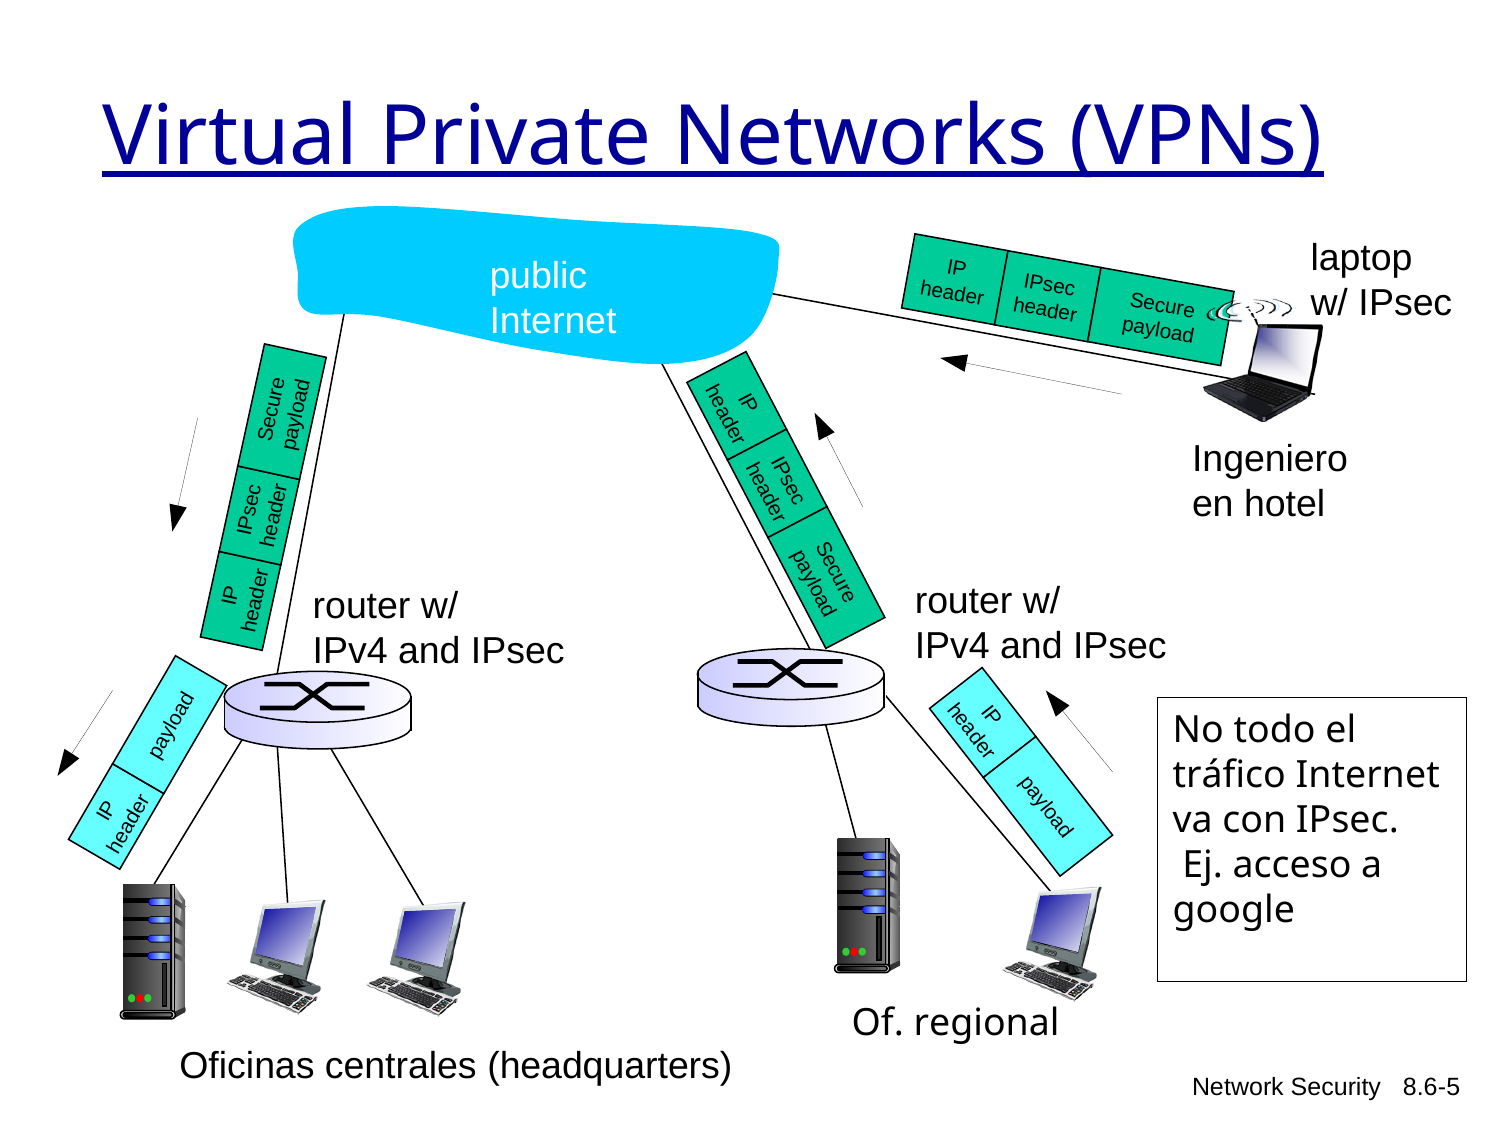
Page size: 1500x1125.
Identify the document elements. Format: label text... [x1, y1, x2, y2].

text_box Ingeniero en hotel [1177, 426, 1363, 533]
text_box Secure payload [237, 343, 327, 480]
text_box Secure payload [1087, 267, 1235, 363]
text_box IP header [686, 351, 787, 460]
text_box IP header [200, 551, 281, 651]
text_box router w/ IPv4 and IPsec [297, 573, 580, 680]
text_box [394, 909, 456, 968]
title Virtual Private Networks (VPNs) [87, 37, 1452, 225]
text_box [834, 838, 901, 973]
text_box No todo el tráfico Internet va con IPsec. Ej. acceso a google [1157, 697, 1467, 982]
text_box Network Security [762, 1062, 1397, 1114]
text_box laptop w/ IPsec [1295, 225, 1468, 331]
text_box [255, 906, 317, 966]
text_box Secure payload [767, 506, 885, 649]
text_box [1030, 893, 1092, 953]
picture [202, 894, 328, 1023]
text_box public Internet [474, 243, 632, 350]
text_box IPsec header [994, 250, 1100, 342]
text_box Oficinas centrales (headquarters) [164, 1032, 748, 1094]
text_box [224, 671, 411, 749]
text_box IP header [901, 233, 1007, 325]
picture [1203, 296, 1323, 422]
text_box Of. regional [836, 989, 1075, 1051]
picture [342, 896, 468, 1025]
text_box payload [112, 655, 227, 794]
text_box [697, 648, 884, 727]
text_box payload [983, 736, 1113, 877]
text_box [120, 884, 186, 1019]
text_box IPsec header [727, 429, 827, 537]
text_box IPsec header [219, 467, 300, 565]
text_box IP header [68, 764, 164, 870]
text_box [293, 225, 780, 365]
text_box IP header [929, 674, 1036, 778]
picture [978, 881, 1104, 1010]
text_box router w/ IPv4 and IPsec [899, 568, 1182, 674]
